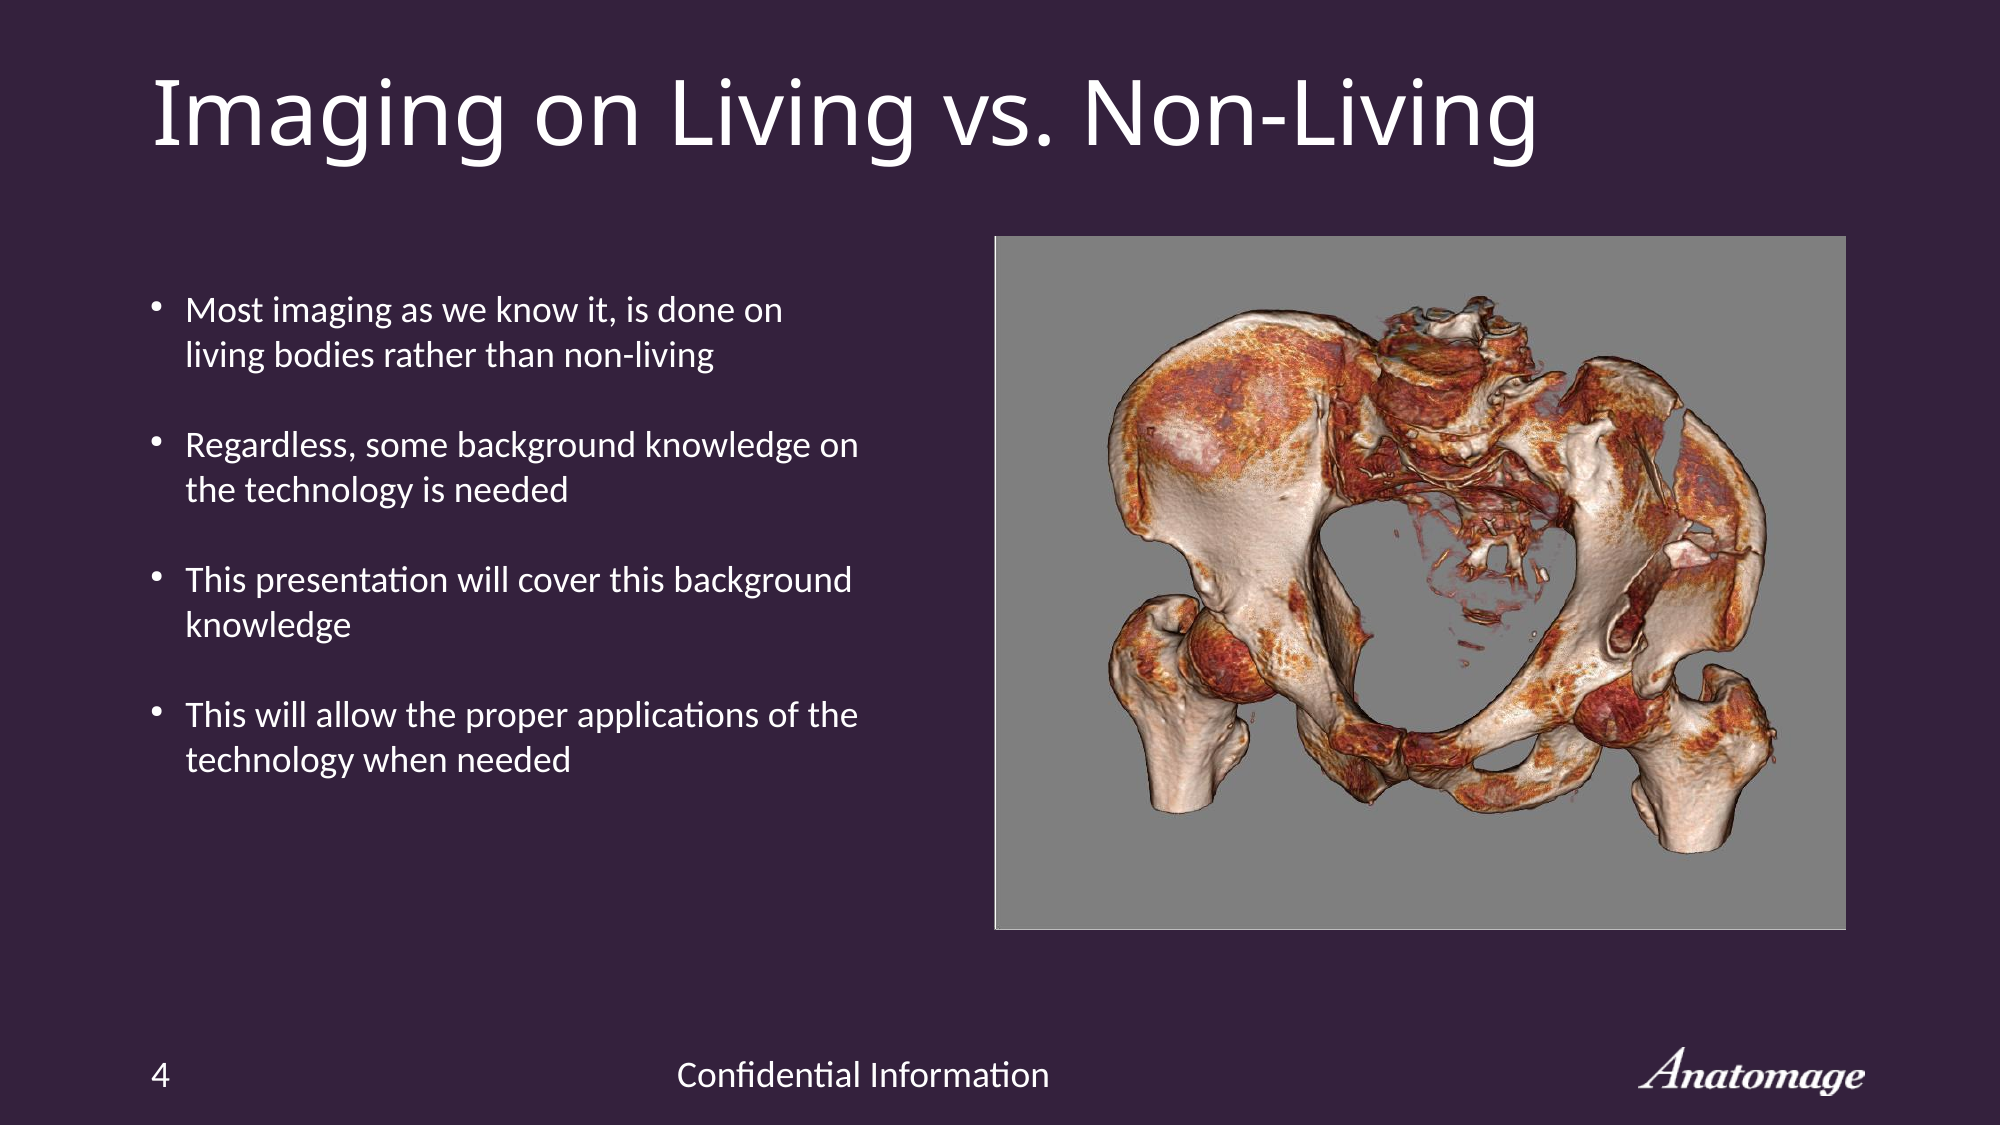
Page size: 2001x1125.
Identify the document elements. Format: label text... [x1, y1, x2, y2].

slide_number 19 [136, 1042, 587, 1103]
text_box Most imaging as we know it, is done on living bodies rather than non-living Regardless, some background knowledge on the technology is needed This presentation will cover this background knowledge This will allow the proper applications of the technology when needed [135, 277, 886, 924]
picture [1638, 1047, 1865, 1096]
title Imaging on Living vs. Non-Living [137, 60, 1863, 278]
footer Confidential Information [662, 1042, 1338, 1103]
picture [994, 236, 1846, 931]
